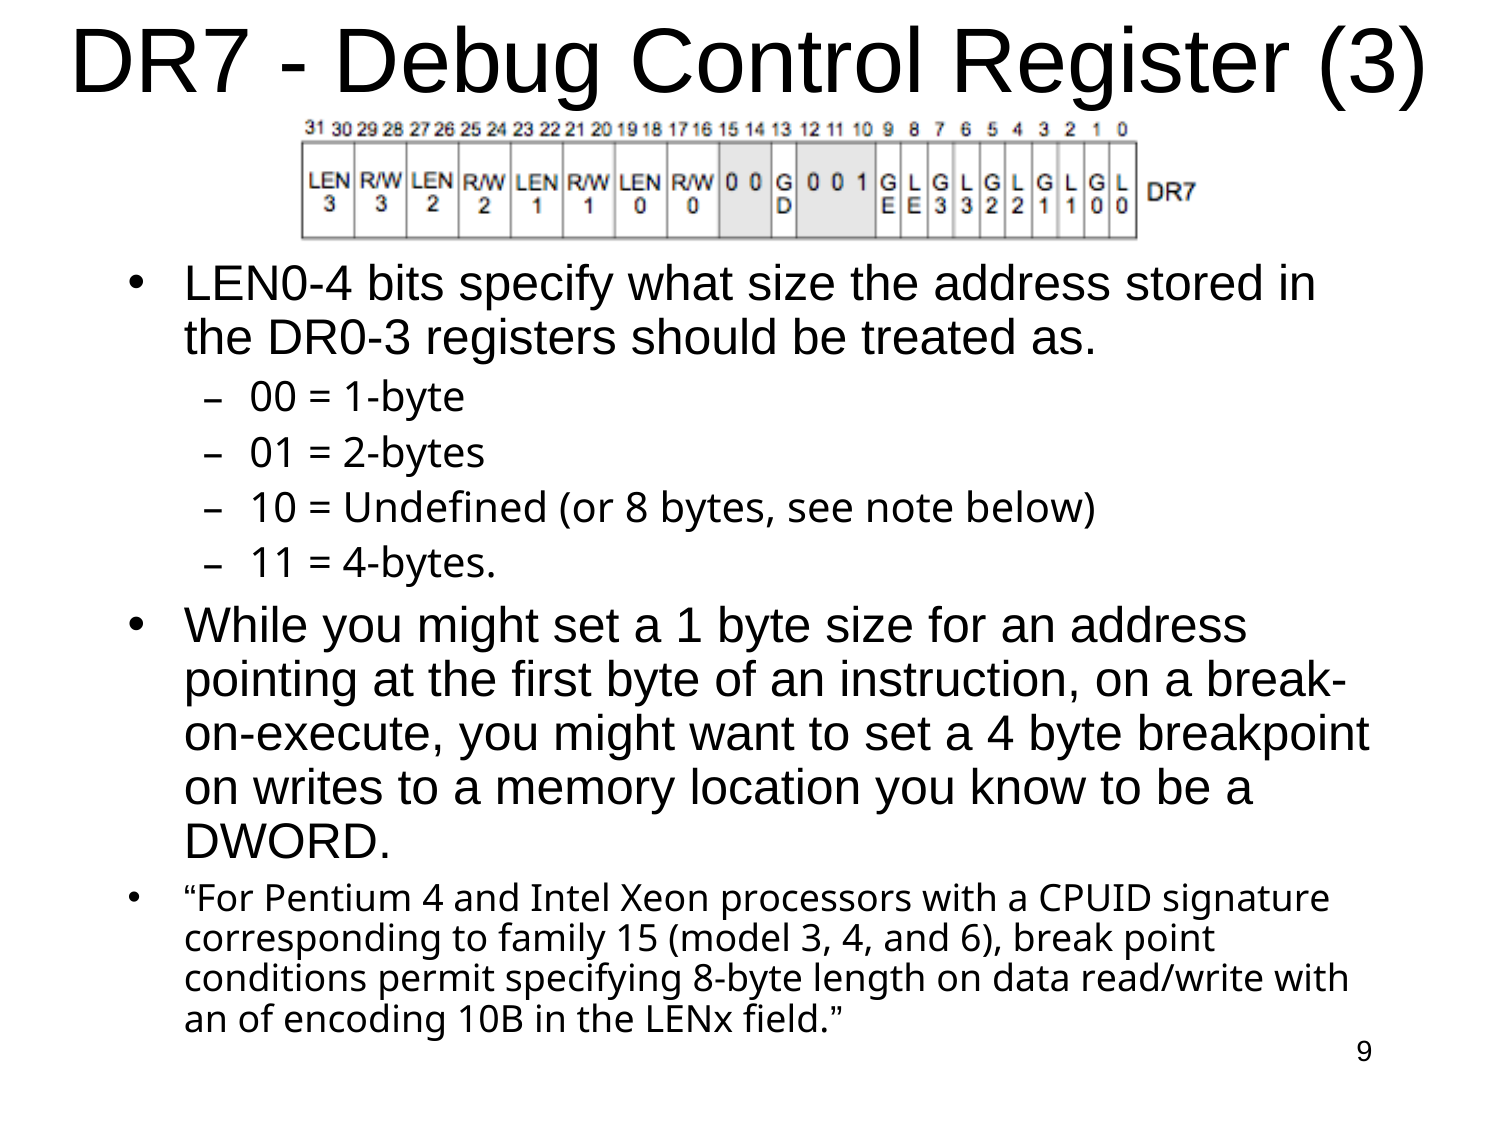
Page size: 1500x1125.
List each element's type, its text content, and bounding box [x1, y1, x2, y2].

text_box <number> [1074, 1049, 1388, 1101]
title DR7 - Debug Control Register (3) [0, 0, 1500, 150]
picture [283, 112, 1213, 250]
list LEN0-4 bits specify what size the address stored in the DR0-3 registers should be treated as. 00 = 1-byte 01 = 2-bytes 10 = Undefined (or 8 bytes, see note below) 11 = 4-bytes. While you might set a 1 byte size for an address pointing at the first byte of an instruction, on a break-on-execute, you might want to set a 4 byte breakpoint on writes to a memory location you know to be a DWORD. “For Pentium 4 and Intel Xeon processors with a CPUID signature corresponding to family 15 (model 3, 4, and 6), break point conditions permit specifying 8-byte length on data read/write with an of encoding 10B in the LENx field.” [112, 249, 1388, 1049]
